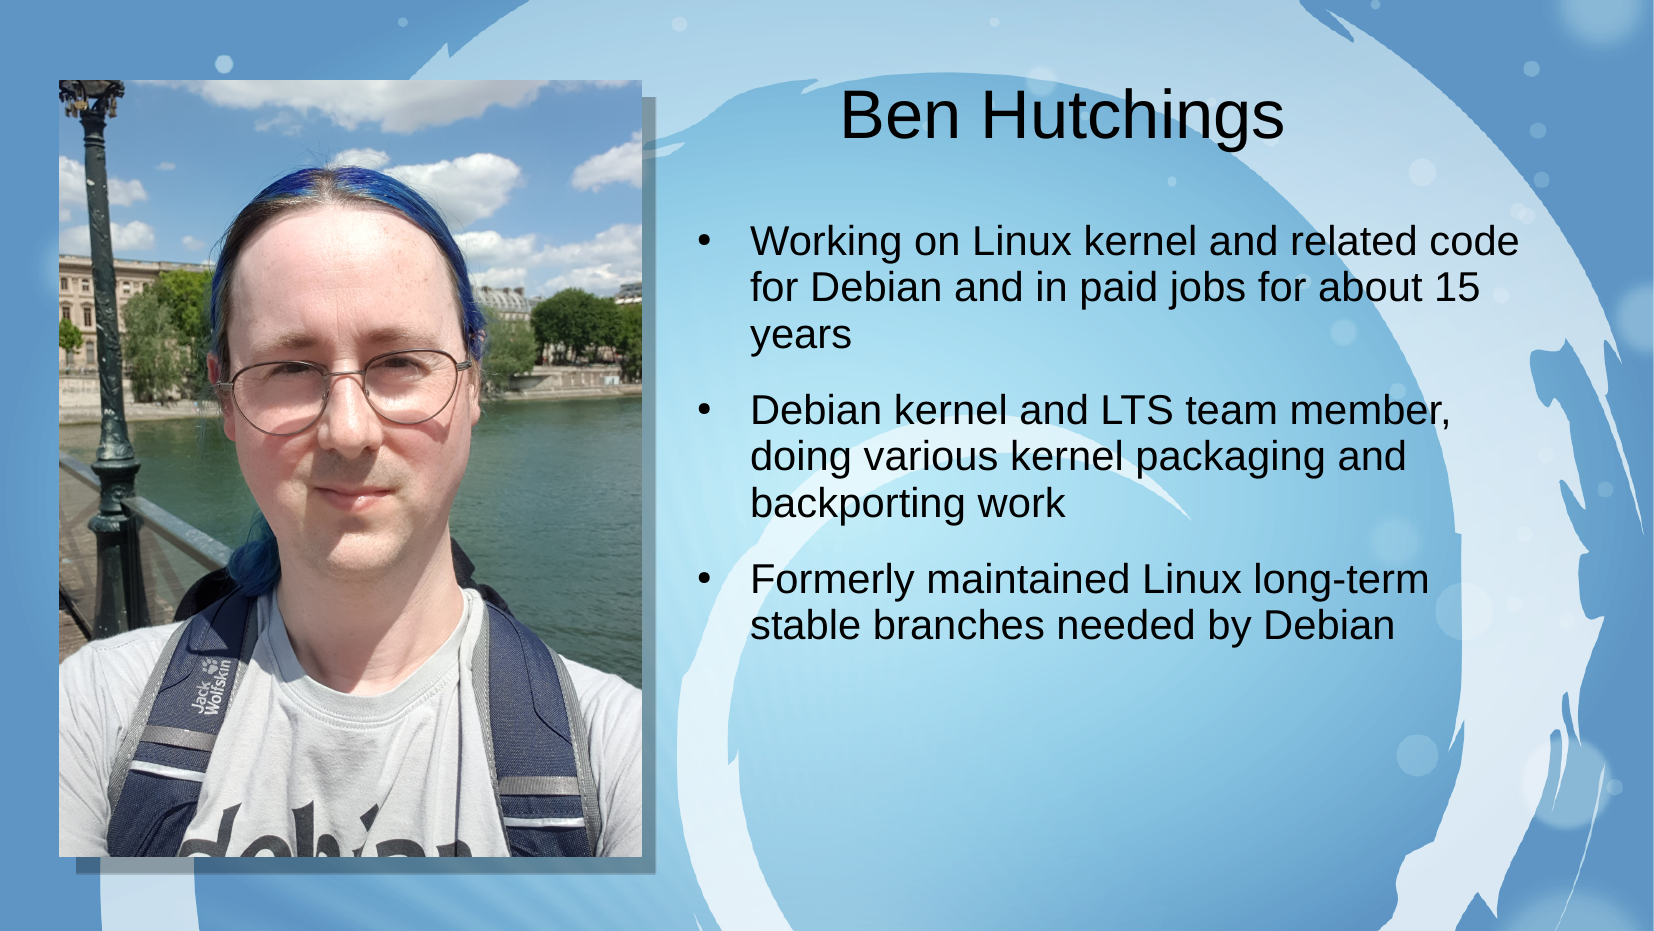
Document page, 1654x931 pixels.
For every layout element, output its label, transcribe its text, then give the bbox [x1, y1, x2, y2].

list Working on Linux kernel and related code for Debian and in paid jobs for about 15 years Debian kernel and LTS team member, doing various kernel packaging and backporting work Formerly maintained Linux long-term stable branches needed by Debian [679, 217, 1536, 832]
title Ben Hutchings [590, 37, 1536, 193]
picture [0, 0, 1654, 931]
